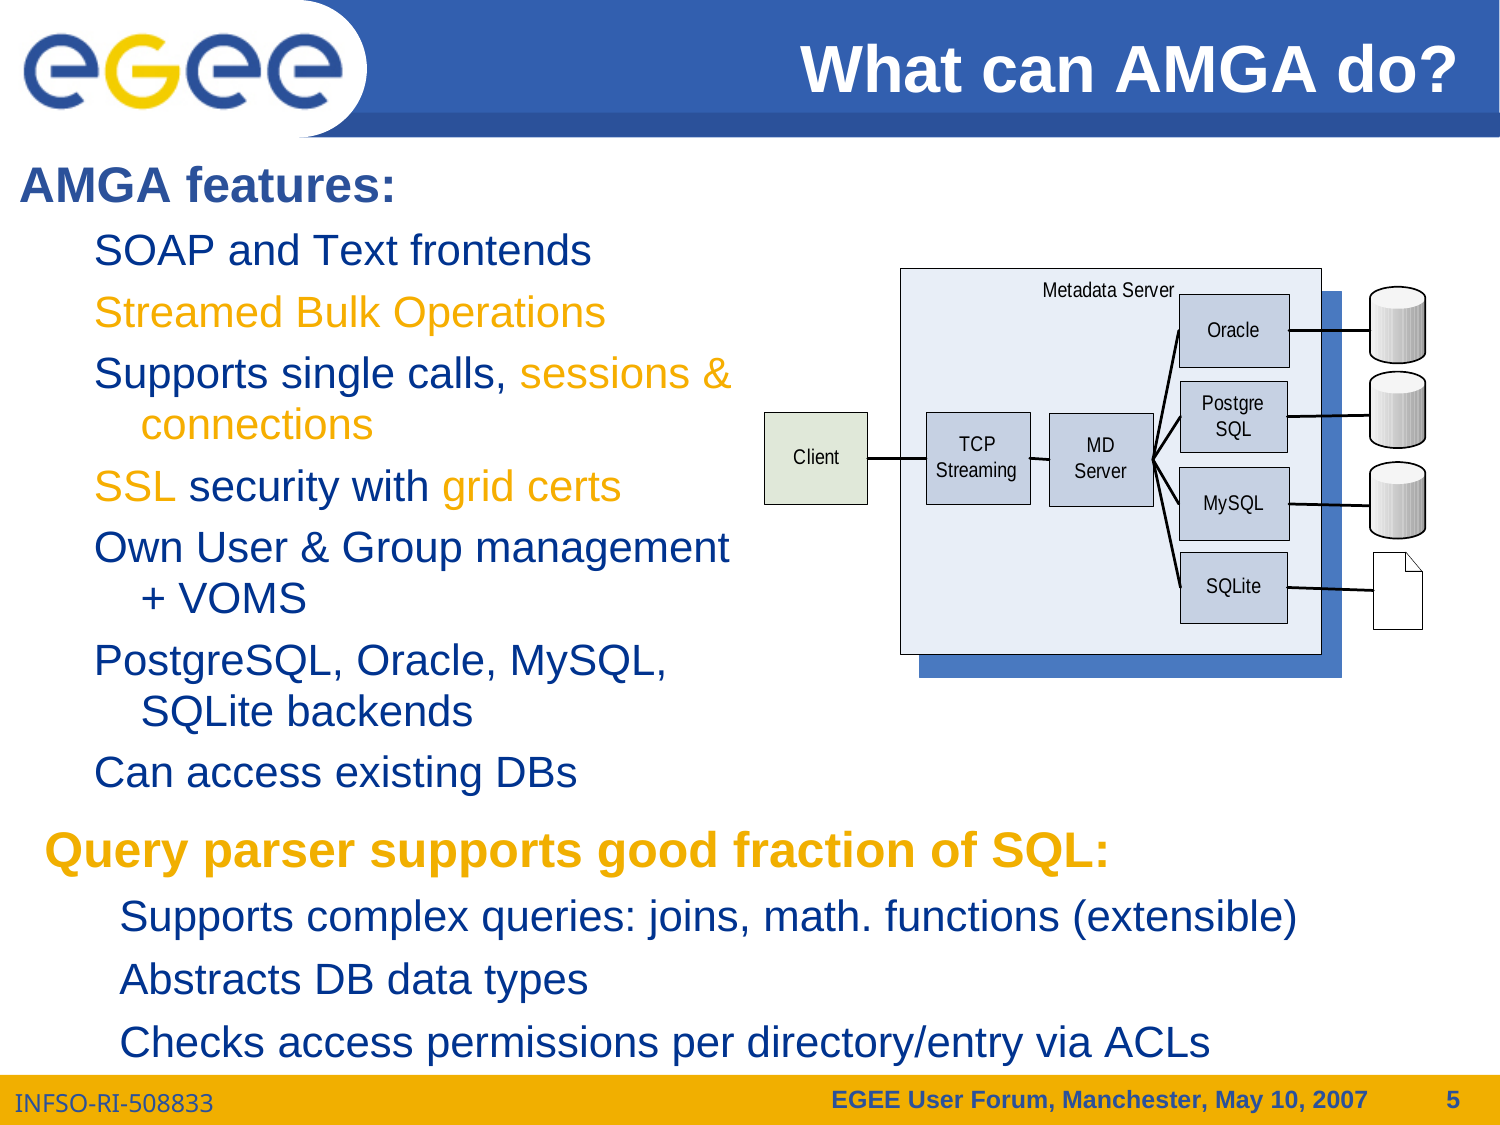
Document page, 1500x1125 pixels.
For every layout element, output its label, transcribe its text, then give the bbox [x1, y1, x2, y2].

picture [738, 206, 1446, 761]
list AMGA features: SOAP and Text frontends Streamed Bulk Operations Supports single calls, sessions & connections SSL security with grid certs Own User & Group management + VOMS PostgreSQL, Oracle, MySQL, SQLite backends Can access existing DBs [4, 147, 768, 805]
picture [18, 30, 349, 112]
title What can AMGA do? [369, 10, 1475, 124]
list Query parser supports good fraction of SQL: Supports complex queries: joins, math. functions (extensible) Abstracts DB data types Checks access permissions per directory/entry via ACLs [29, 814, 1500, 1075]
